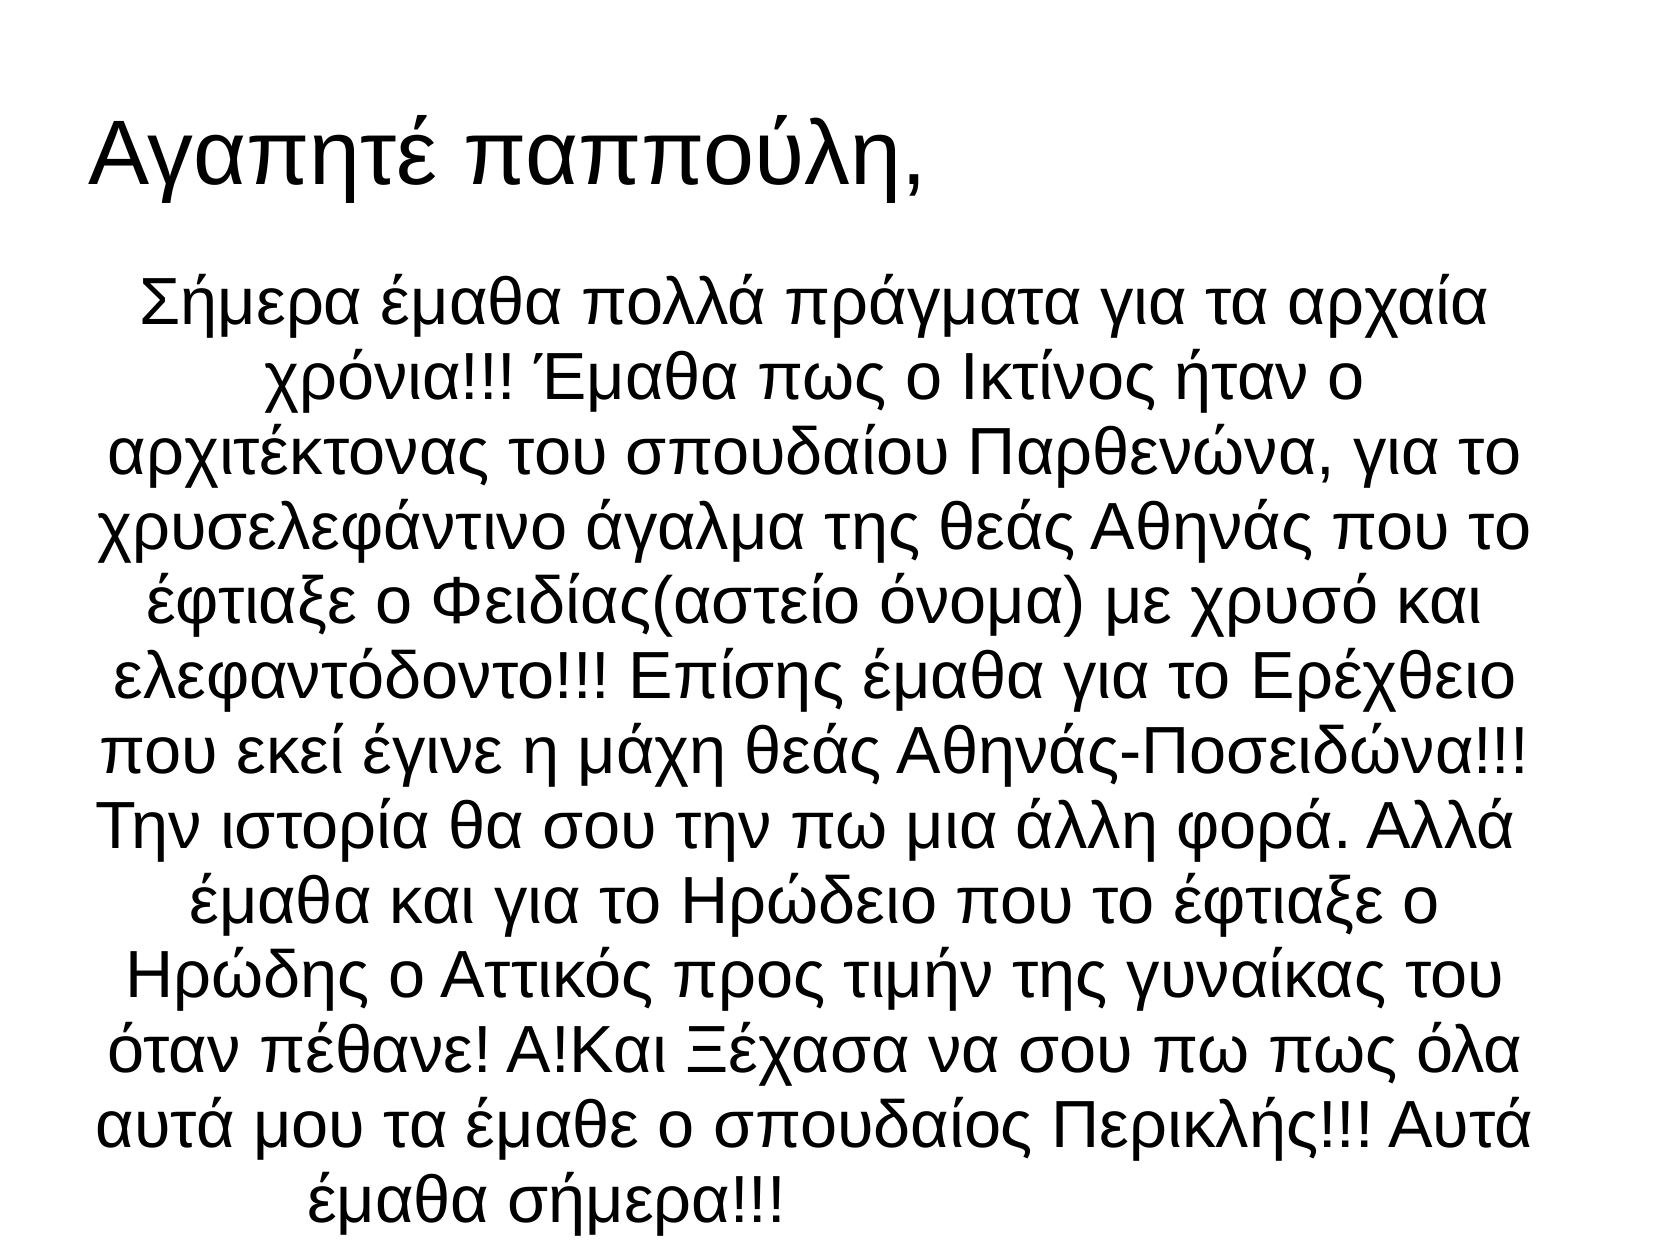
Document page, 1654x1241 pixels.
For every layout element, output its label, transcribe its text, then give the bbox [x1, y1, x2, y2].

subtitle Σήμερα έμαθα πολλά πράγματα για τα αρχαία χρόνια!!! Έμαθα πως ο Ικτίνος ήταν ο αρχιτέκτονας του σπουδαίου Παρθενώνα, για το χρυσελεφάντινο άγαλμα της θεάς Αθηνάς που το έφτιαξε ο Φειδίας(αστείο όνομα) με χρυσό και ελεφαντόδοντο!!! Επίσης έμαθα για το Ερέχθειο που εκεί έγινε η μάχη θεάς Αθηνάς-Ποσειδώνα!!! Την ιστορία θα σου την πω μια άλλη φορά. Αλλά έμαθα και για το Ηρώδειο που το έφτιαξε ο Ηρώδης ο Αττικός προς τιμήν της γυναίκας του όταν πέθανε! Α!Και Ξέχασα να σου πω πως όλα αυτά μου τα έμαθε ο σπουδαίος Περικλής!!! Αυτά έμαθα σήμερα!!! [70, 227, 1560, 1241]
title Αγαπητέ παππούλη, [82, 49, 1571, 257]
